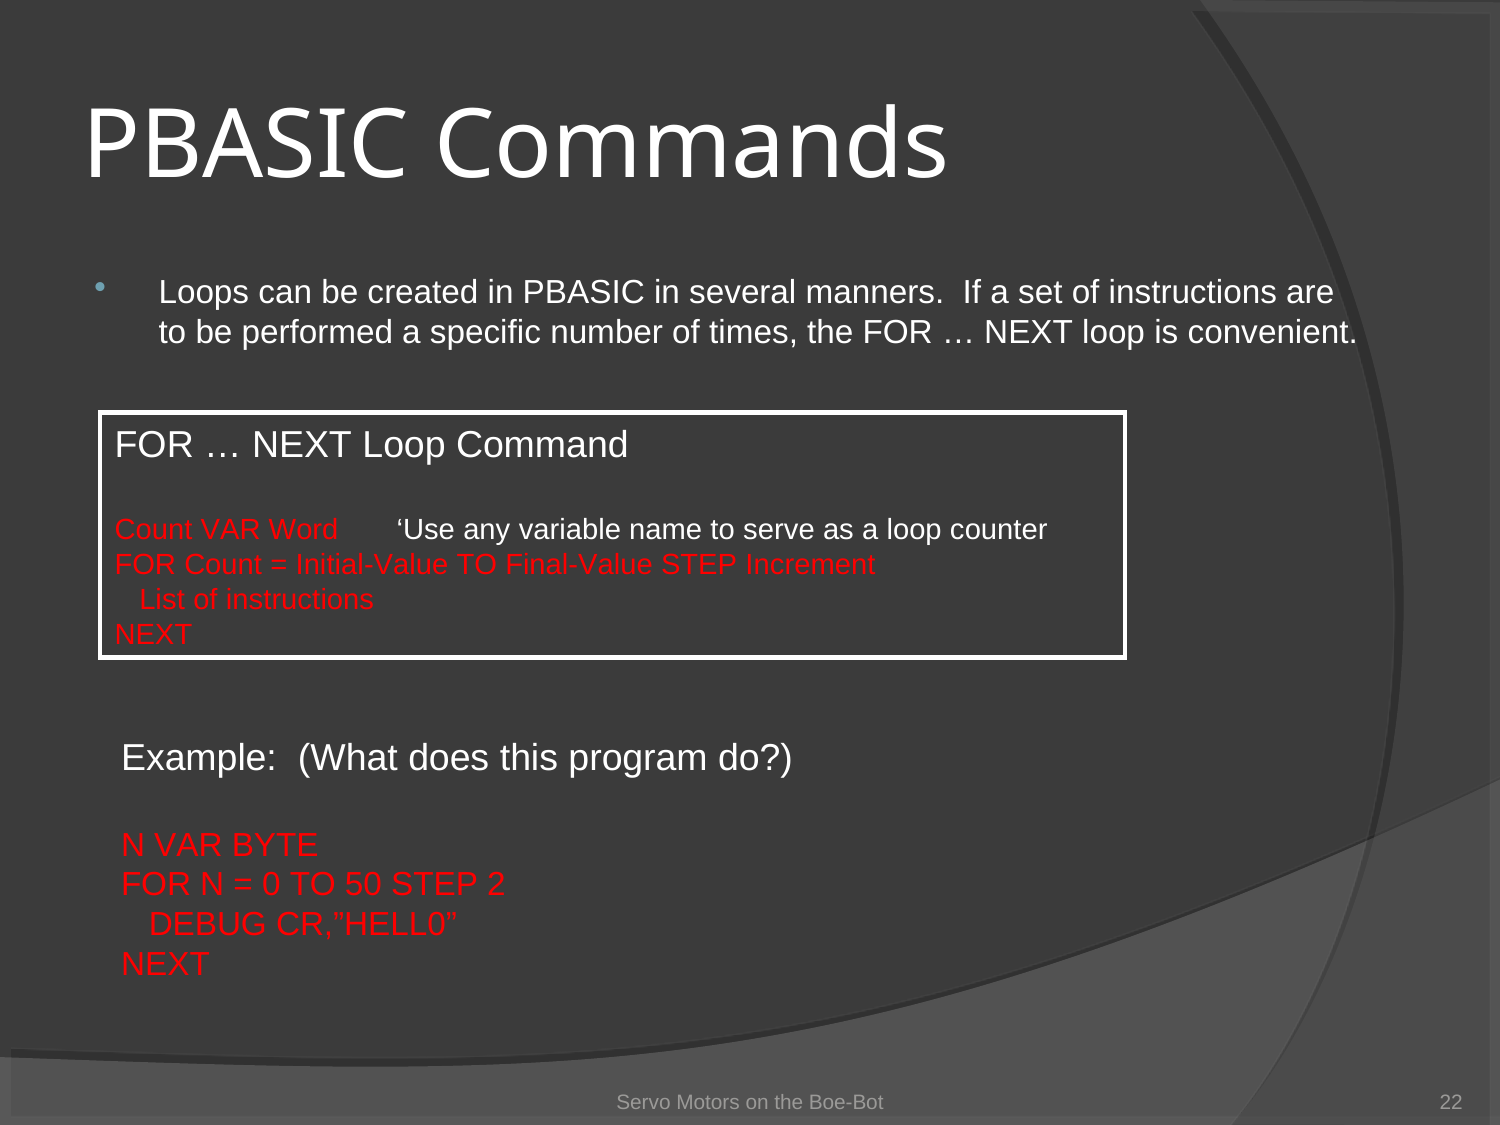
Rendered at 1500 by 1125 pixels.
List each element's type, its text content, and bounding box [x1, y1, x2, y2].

title PBASIC Commands [74, 45, 1300, 233]
text_box Example: (What does this program do?) N VAR BYTE FOR N = 0 TO 50 STEP 2 DEBUG CR,”HELL0” NEXT [106, 724, 913, 991]
text_box <number> [1337, 1053, 1463, 1114]
list Loops can be created in PBASIC in several manners. If a set of instructions are to be performed a specific number of times, the FOR … NEXT loop is convenient. [74, 262, 1388, 413]
text_box Servo Motors on the Boe-Bot [512, 1053, 988, 1114]
text_box FOR … NEXT Loop Command Count VAR Word ‘Use any variable name to serve as a loop counter FOR Count = Initial-Value TO Final-Value STEP Increment List of instructions NEXT [99, 412, 1125, 658]
